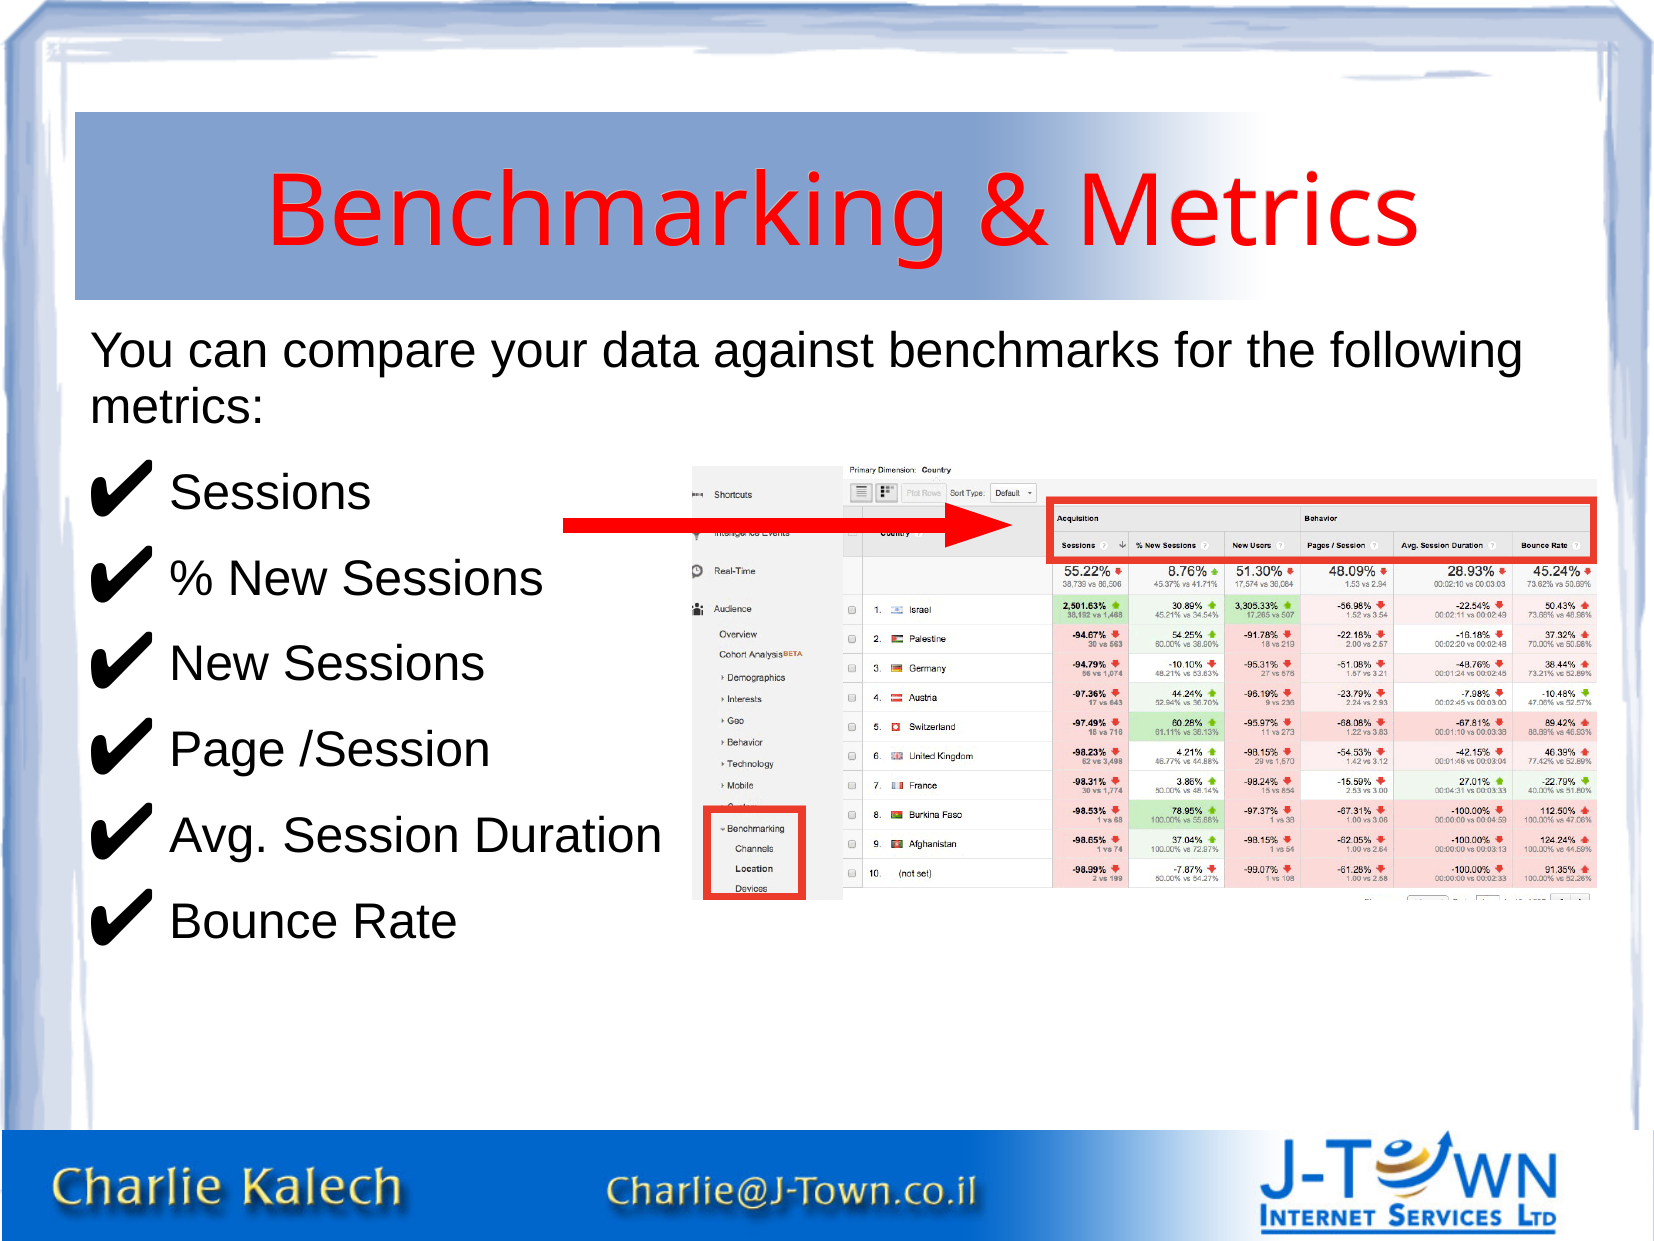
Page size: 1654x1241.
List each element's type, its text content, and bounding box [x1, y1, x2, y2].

text_box You can compare your data against benchmarks for the following metrics: Sessions % New Sessions New Sessions Page /Session Avg. Session Duration Bounce Rate [75, 315, 1613, 971]
picture [0, 0, 1654, 1241]
